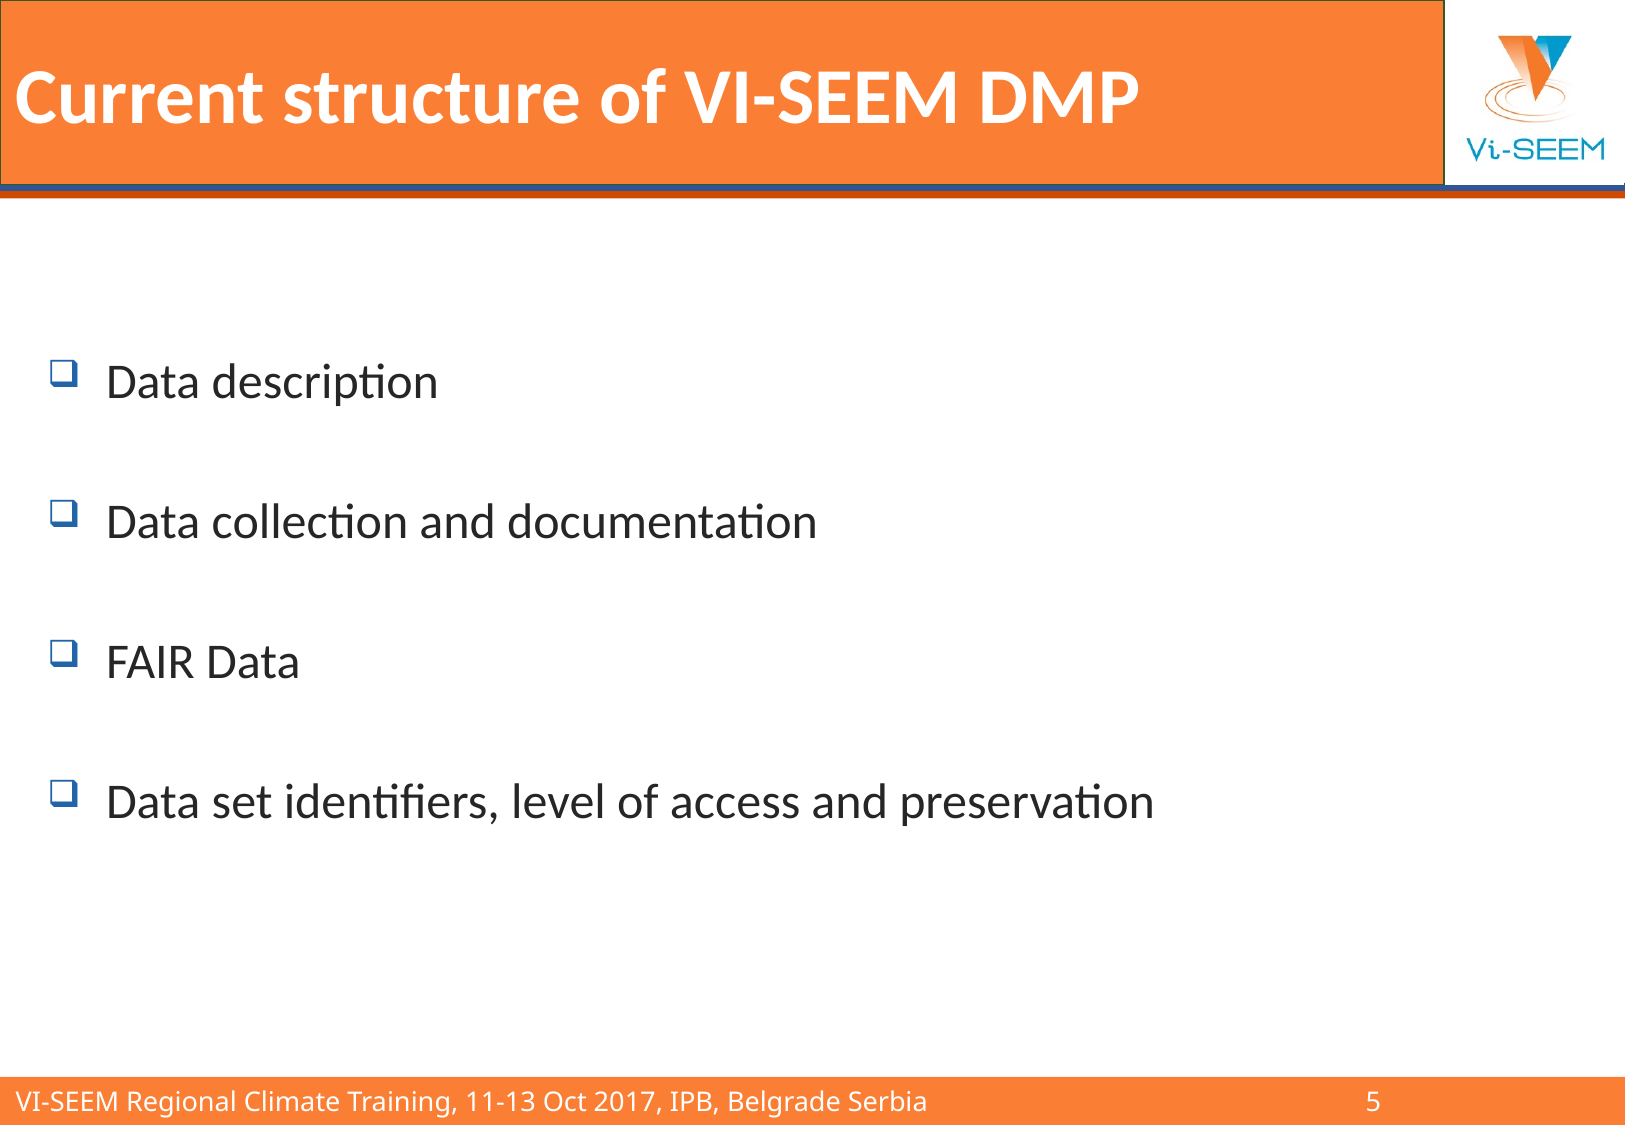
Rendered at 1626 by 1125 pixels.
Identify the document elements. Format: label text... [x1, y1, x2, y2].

list Data description Data collection and documentation FAIR Data Data set identifiers, level of access and preservation [31, 271, 1593, 1076]
footer VI-SEEM Regional Climate Training, 11-13 Oct 2017, IPB, Belgrade Serbia <number> [0, 1076, 1625, 1125]
title Current structure of VI-SEEM DMP [0, 0, 1445, 185]
picture [1445, 0, 1624, 185]
